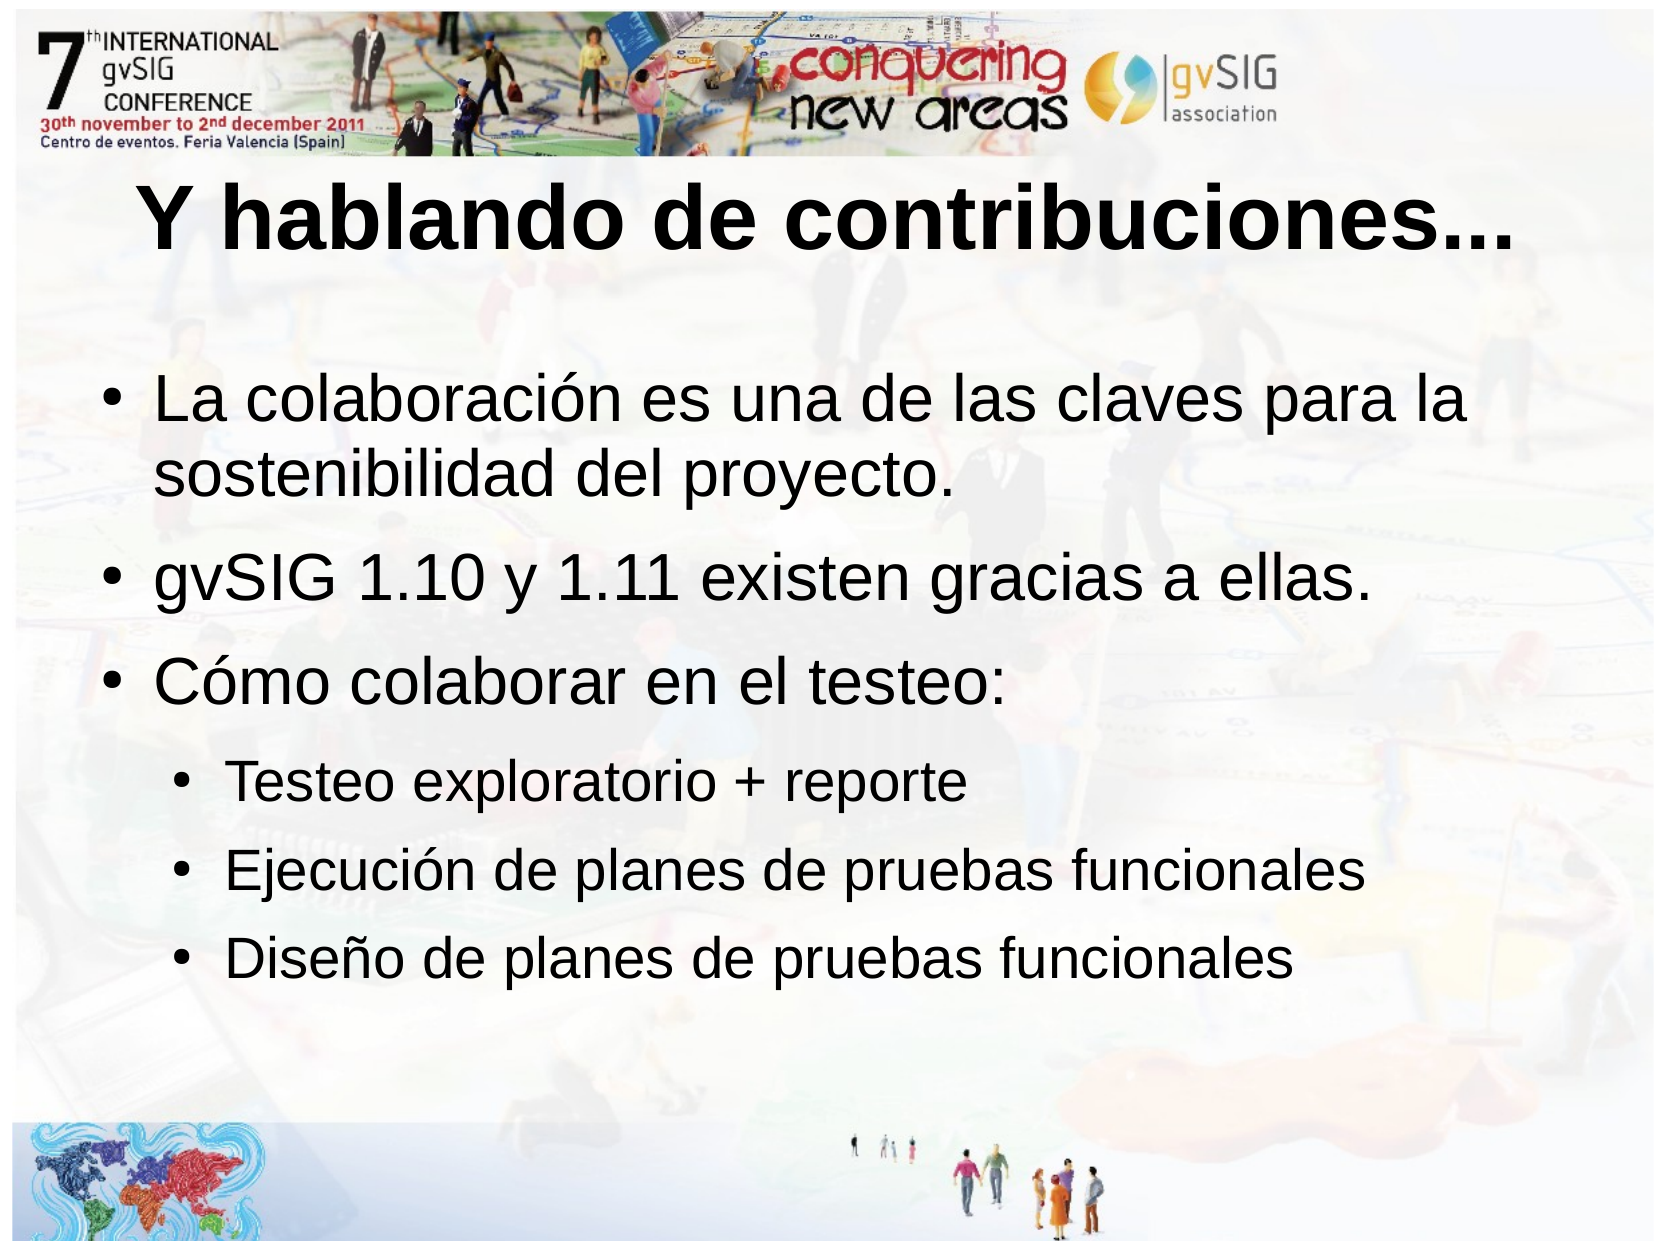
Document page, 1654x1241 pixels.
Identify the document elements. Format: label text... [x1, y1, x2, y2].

picture [12, 9, 1654, 1241]
title Y hablando de contribuciones... [82, 114, 1571, 322]
list La colaboración es una de las claves para la sostenibilidad del proyecto. gvSIG 1.10 y 1.11 existen gracias a ellas. Cómo colaborar en el testeo: Testeo exploratorio + reporte Ejecución de planes de pruebas funcionales Diseño de planes de pruebas funcionales [82, 361, 1571, 1180]
